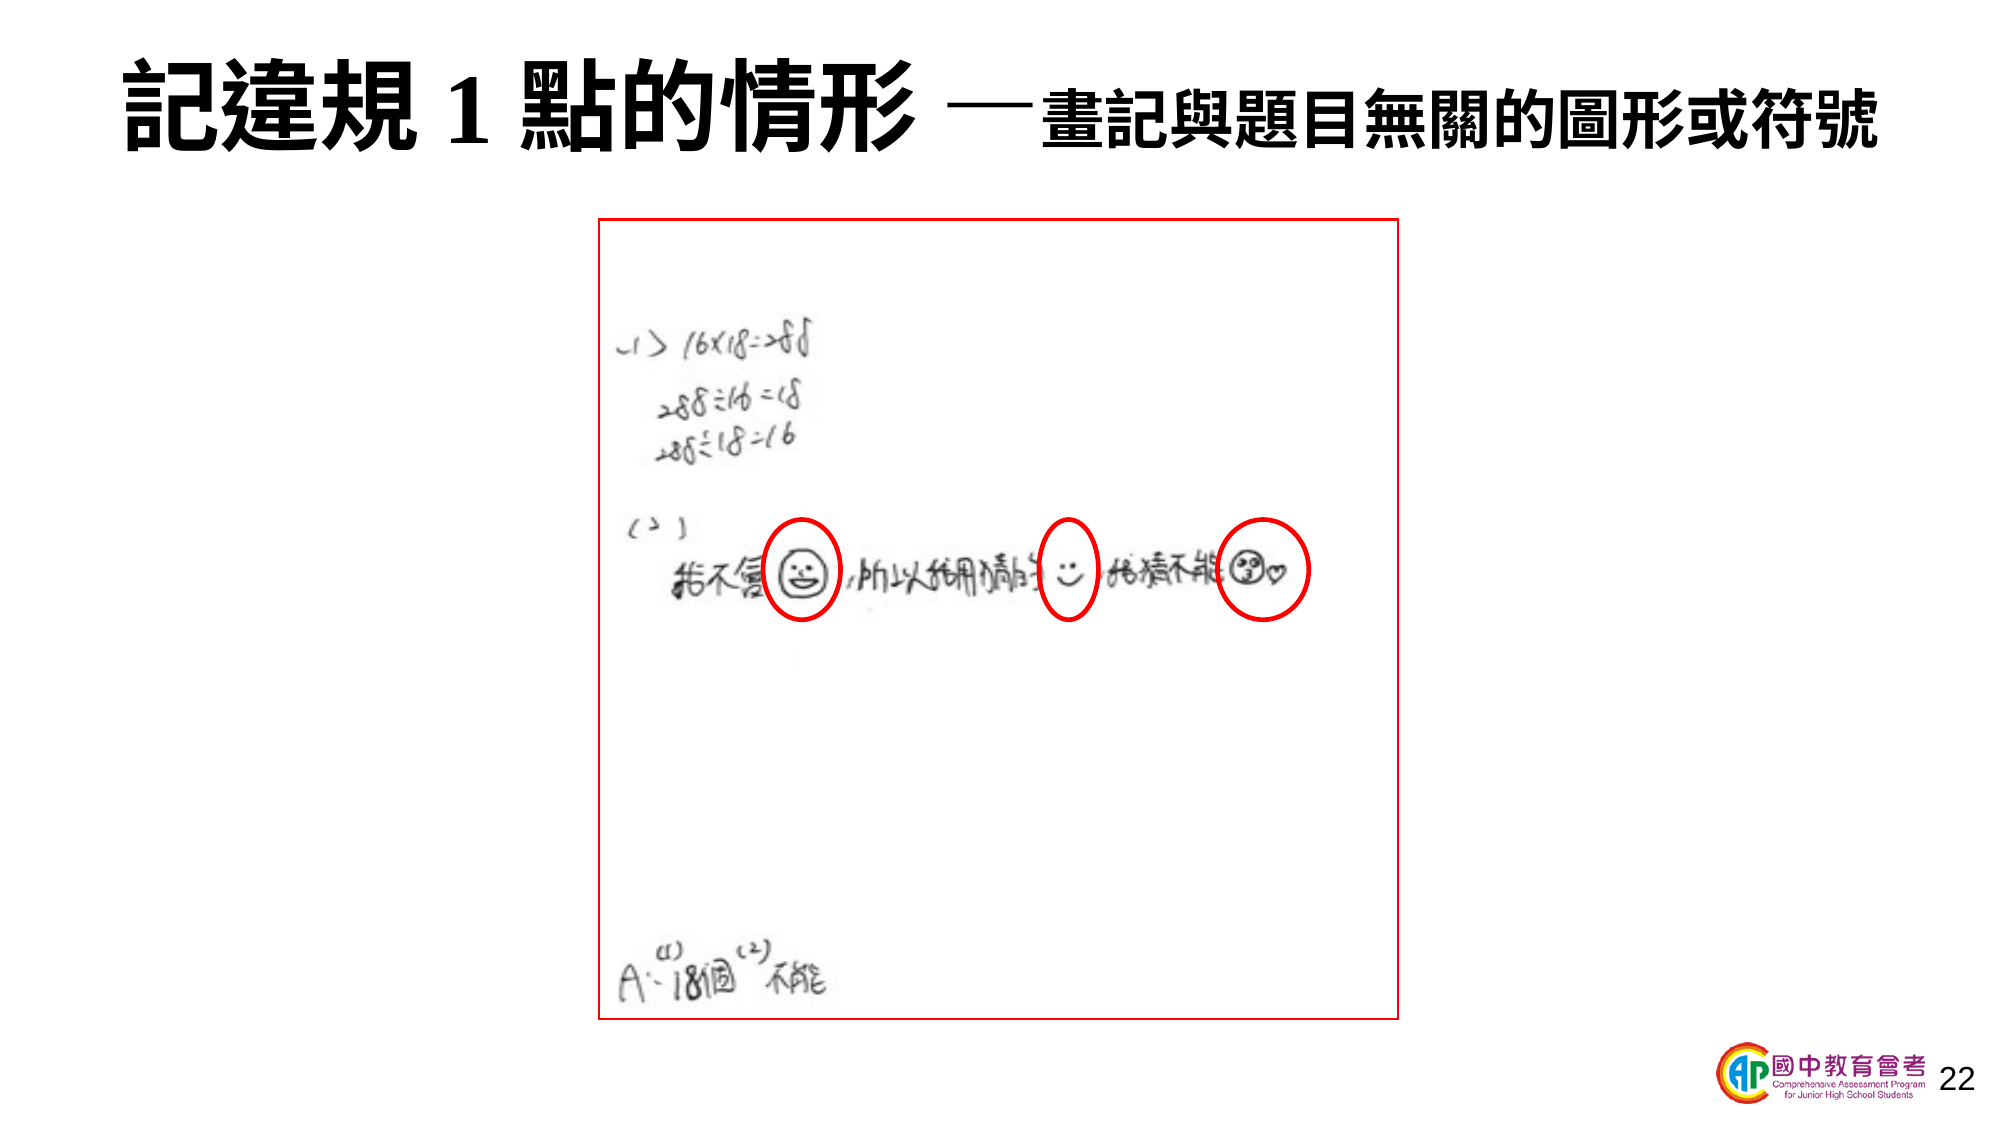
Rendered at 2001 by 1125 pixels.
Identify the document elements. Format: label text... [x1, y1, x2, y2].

picture [600, 220, 1397, 1018]
title 記違規1點的情形 —畫記與題目無關的圖形或符號 [46, 2, 1953, 220]
text_box [1923, 1047, 2000, 1108]
